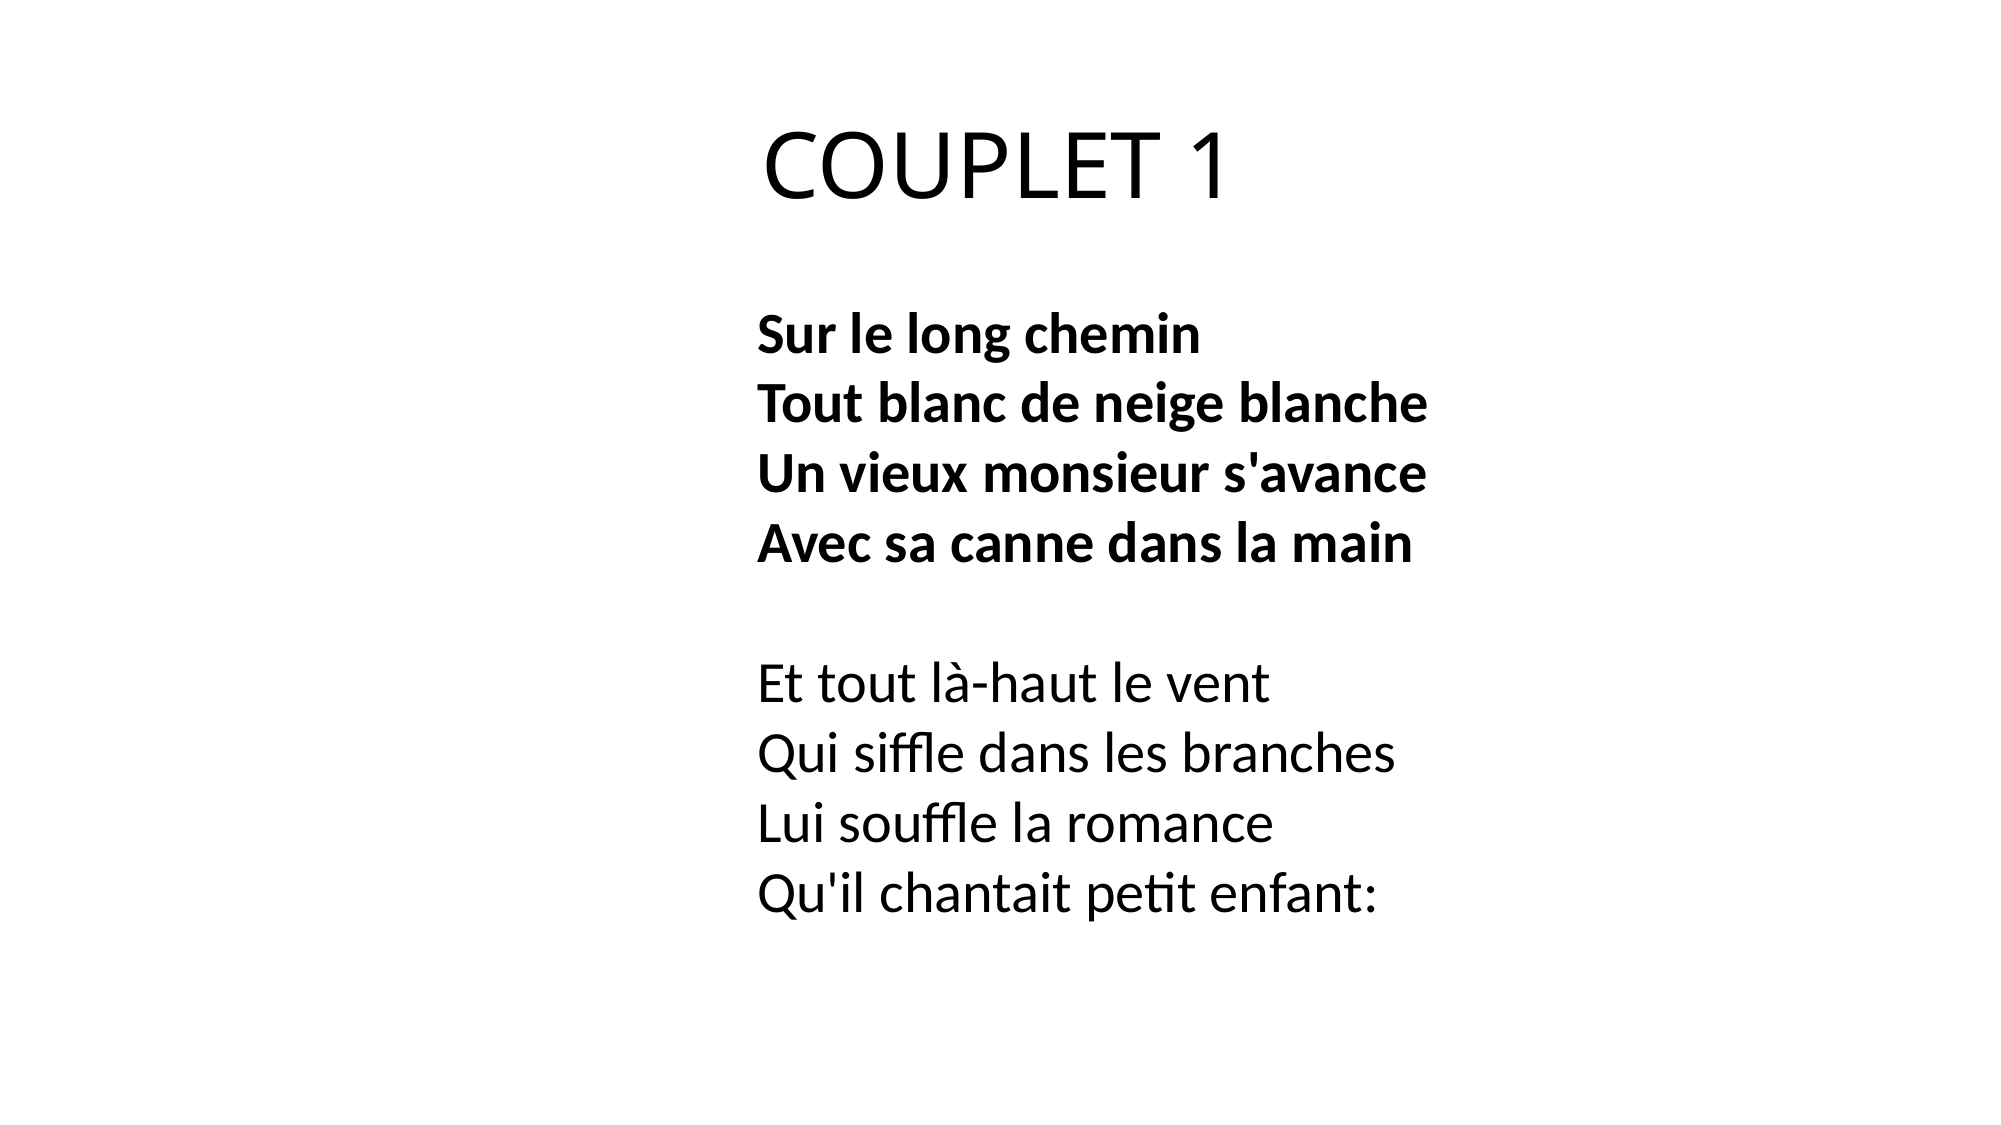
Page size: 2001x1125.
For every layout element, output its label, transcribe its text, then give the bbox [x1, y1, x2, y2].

list Sur le long chemin Tout blanc de neige blanche Un vieux monsieur s'avance Avec sa canne dans la main Et tout là-haut le vent Qui siffle dans les branches Lui souffle la romance Qu'il chantait petit enfant: [742, 283, 1813, 981]
title COUPLET 1 [137, 59, 1863, 278]
